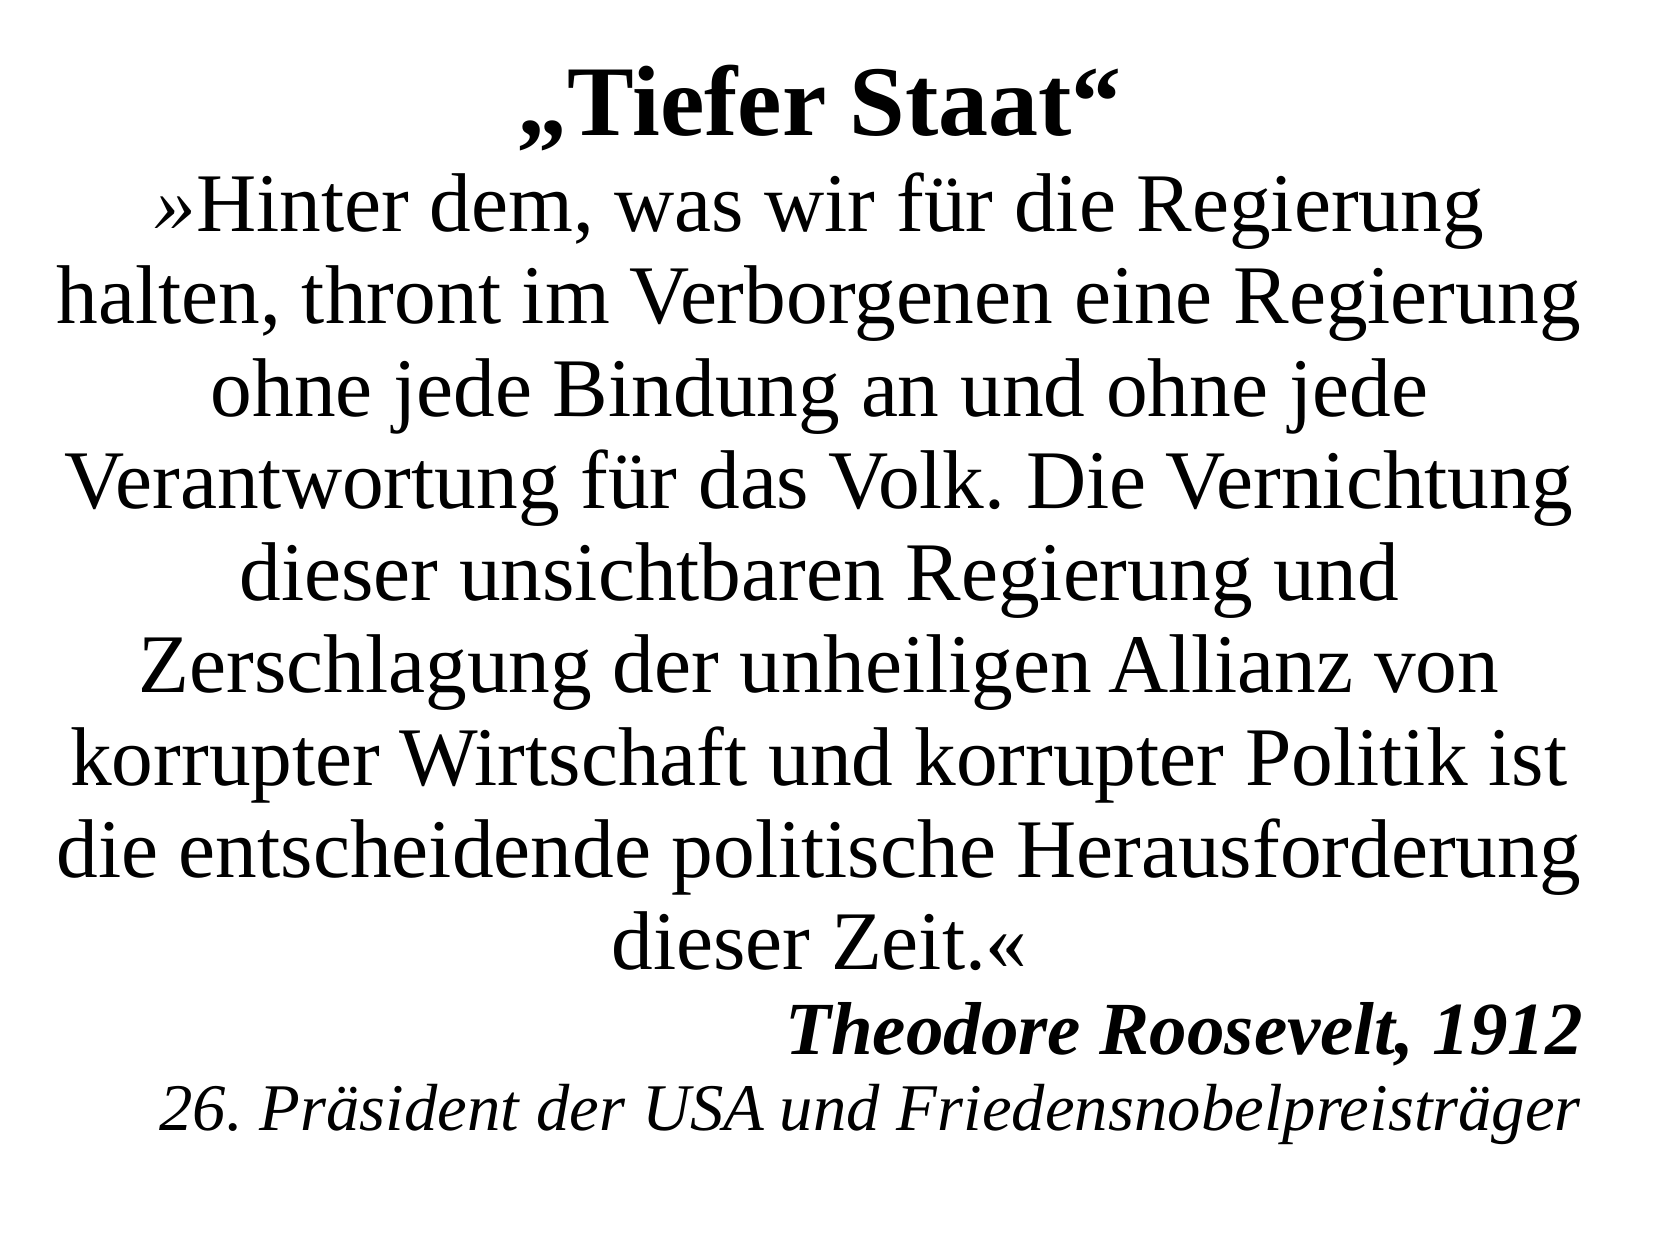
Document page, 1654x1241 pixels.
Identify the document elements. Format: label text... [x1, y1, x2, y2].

text_box „Tiefer Staat“ »Hinter dem, was wir für die Regierung halten, thront im Verborgenen eine Regierung ohne jede Bindung an und ohne jede Verantwortung für das Volk. Die Vernichtung dieser unsichtbaren Regierung und Zerschlagung der unheiligen Allianz von korrupter Wirtschaft und korrupter Politik ist die entscheidende politische Herausforderung dieser Zeit.« Theodore Roosevelt, 1912 26. Präsident der USA und Friedensnobelpreisträger [41, 39, 1602, 1155]
